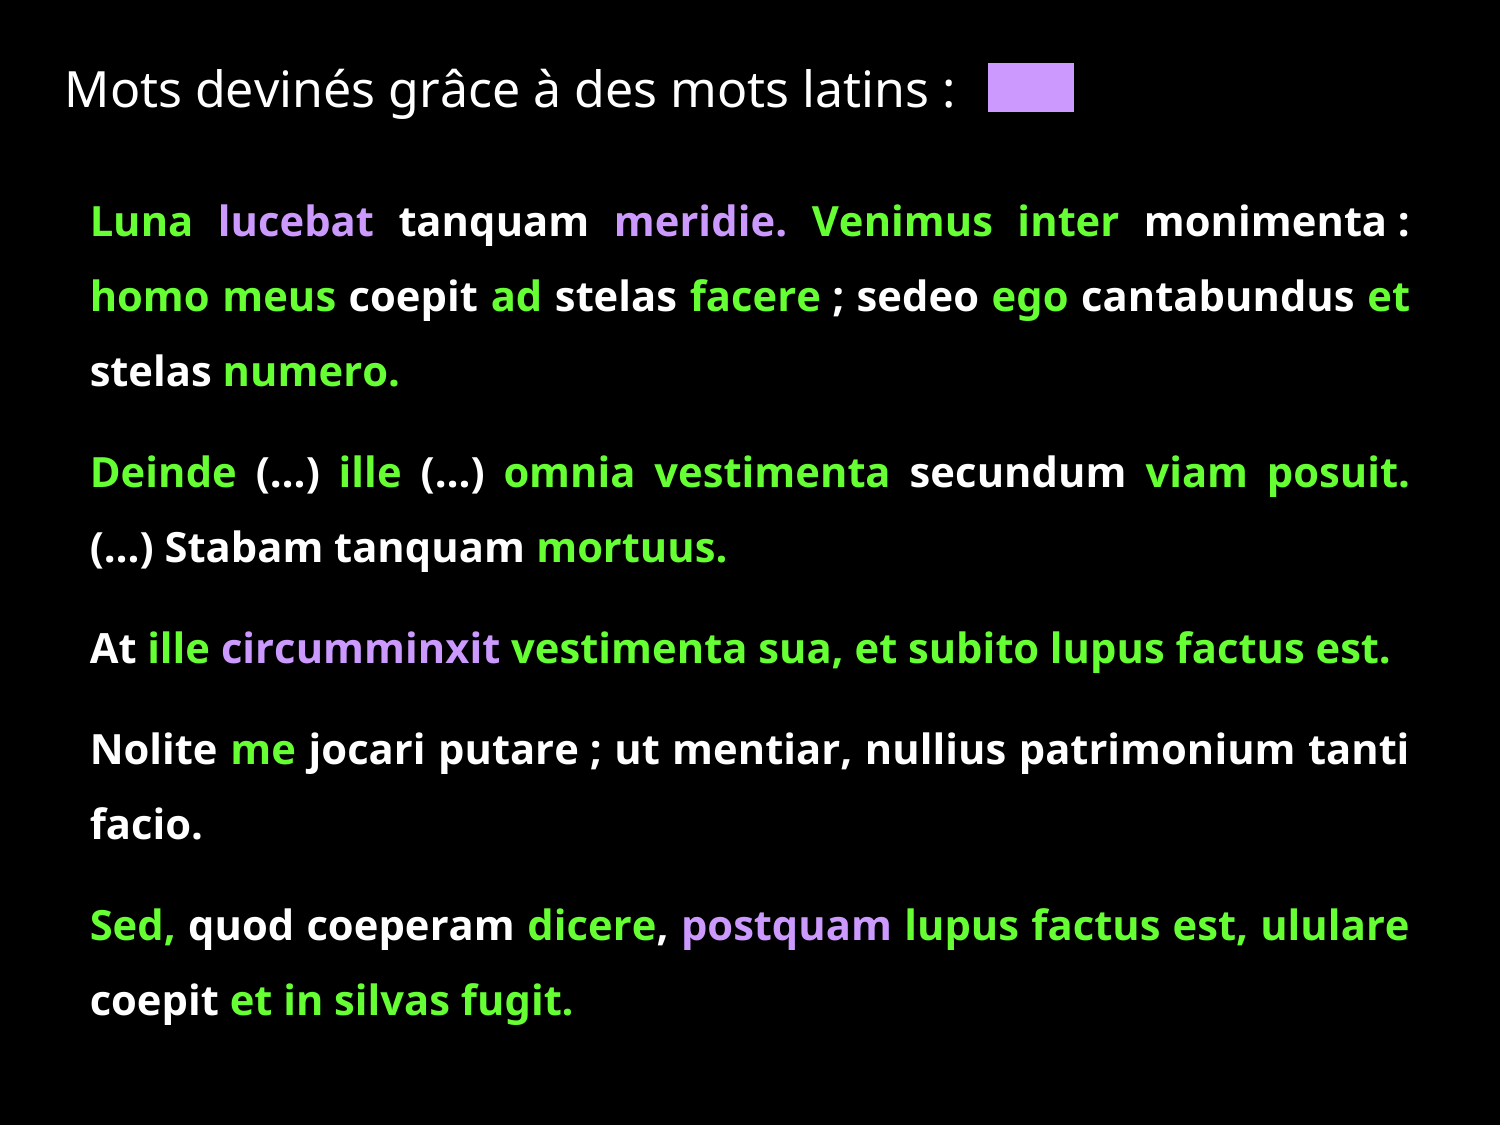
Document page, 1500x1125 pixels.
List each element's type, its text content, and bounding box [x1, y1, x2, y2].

text_box [987, 62, 1075, 113]
text_box Luna lucebat tanquam meridie. Venimus inter monimenta : homo meus coepit ad stelas facere ; sedeo ego cantabundus et stelas numero. Deinde (…) ille (…) omnia vestimenta secundum viam posuit. (…) Stabam tanquam mortuus. At ille circumminxit vestimenta sua, et subito lupus factus est. Nolite me jocari putare ; ut mentiar, nullius patrimonium tanti facio. Sed, quod coeperam dicere, postquam lupus factus est, ululare coepit et in silvas fugit. [75, 162, 1426, 1032]
text_box Mots devinés grâce à des mots latins : [49, 49, 1288, 126]
